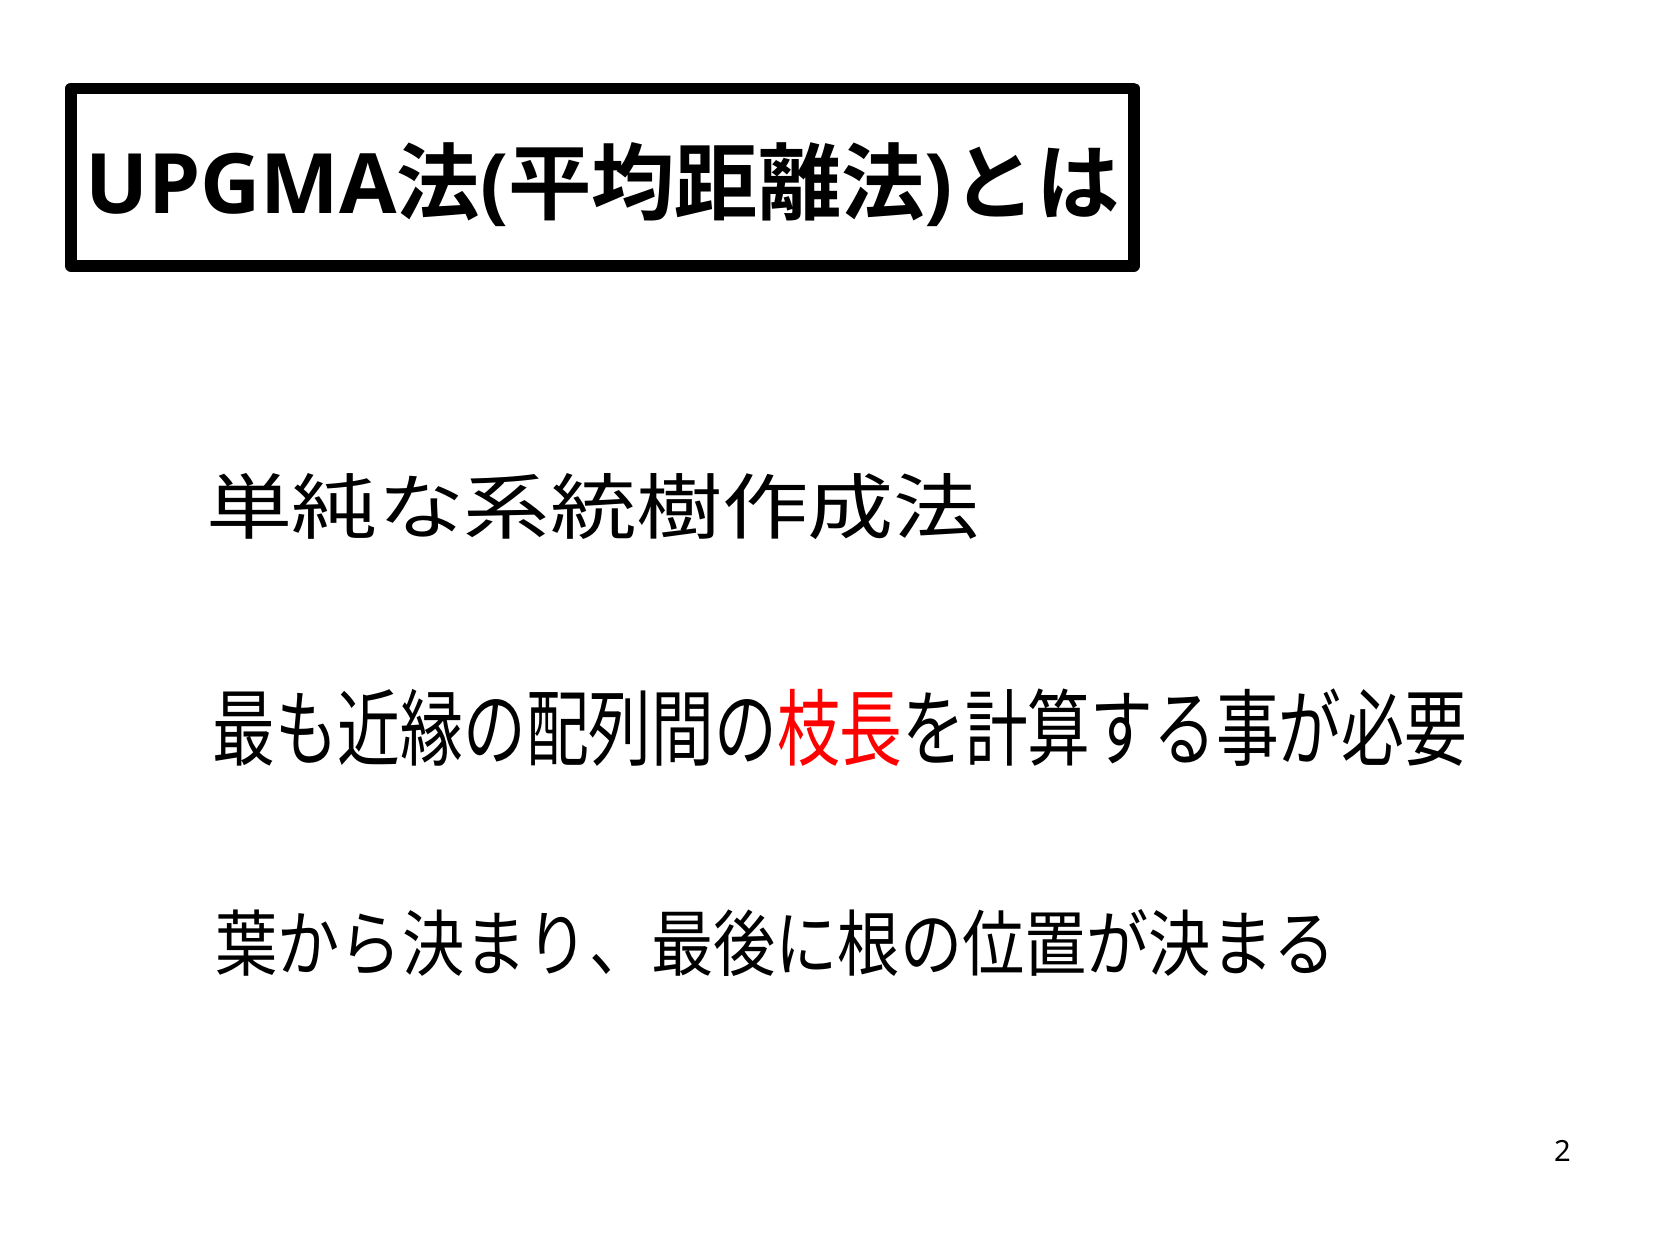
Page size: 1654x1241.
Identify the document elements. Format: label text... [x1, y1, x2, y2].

text_box 単純な系統樹作成法 [191, 442, 999, 562]
text_box 最も近縁の配列間の枝長を計算する事が必要 [197, 655, 1477, 792]
text_box 葉から決まり、最後に根の位置が決まる [200, 879, 1347, 999]
text_box UPGMA法(平均距離法)とは [70, 88, 1134, 266]
